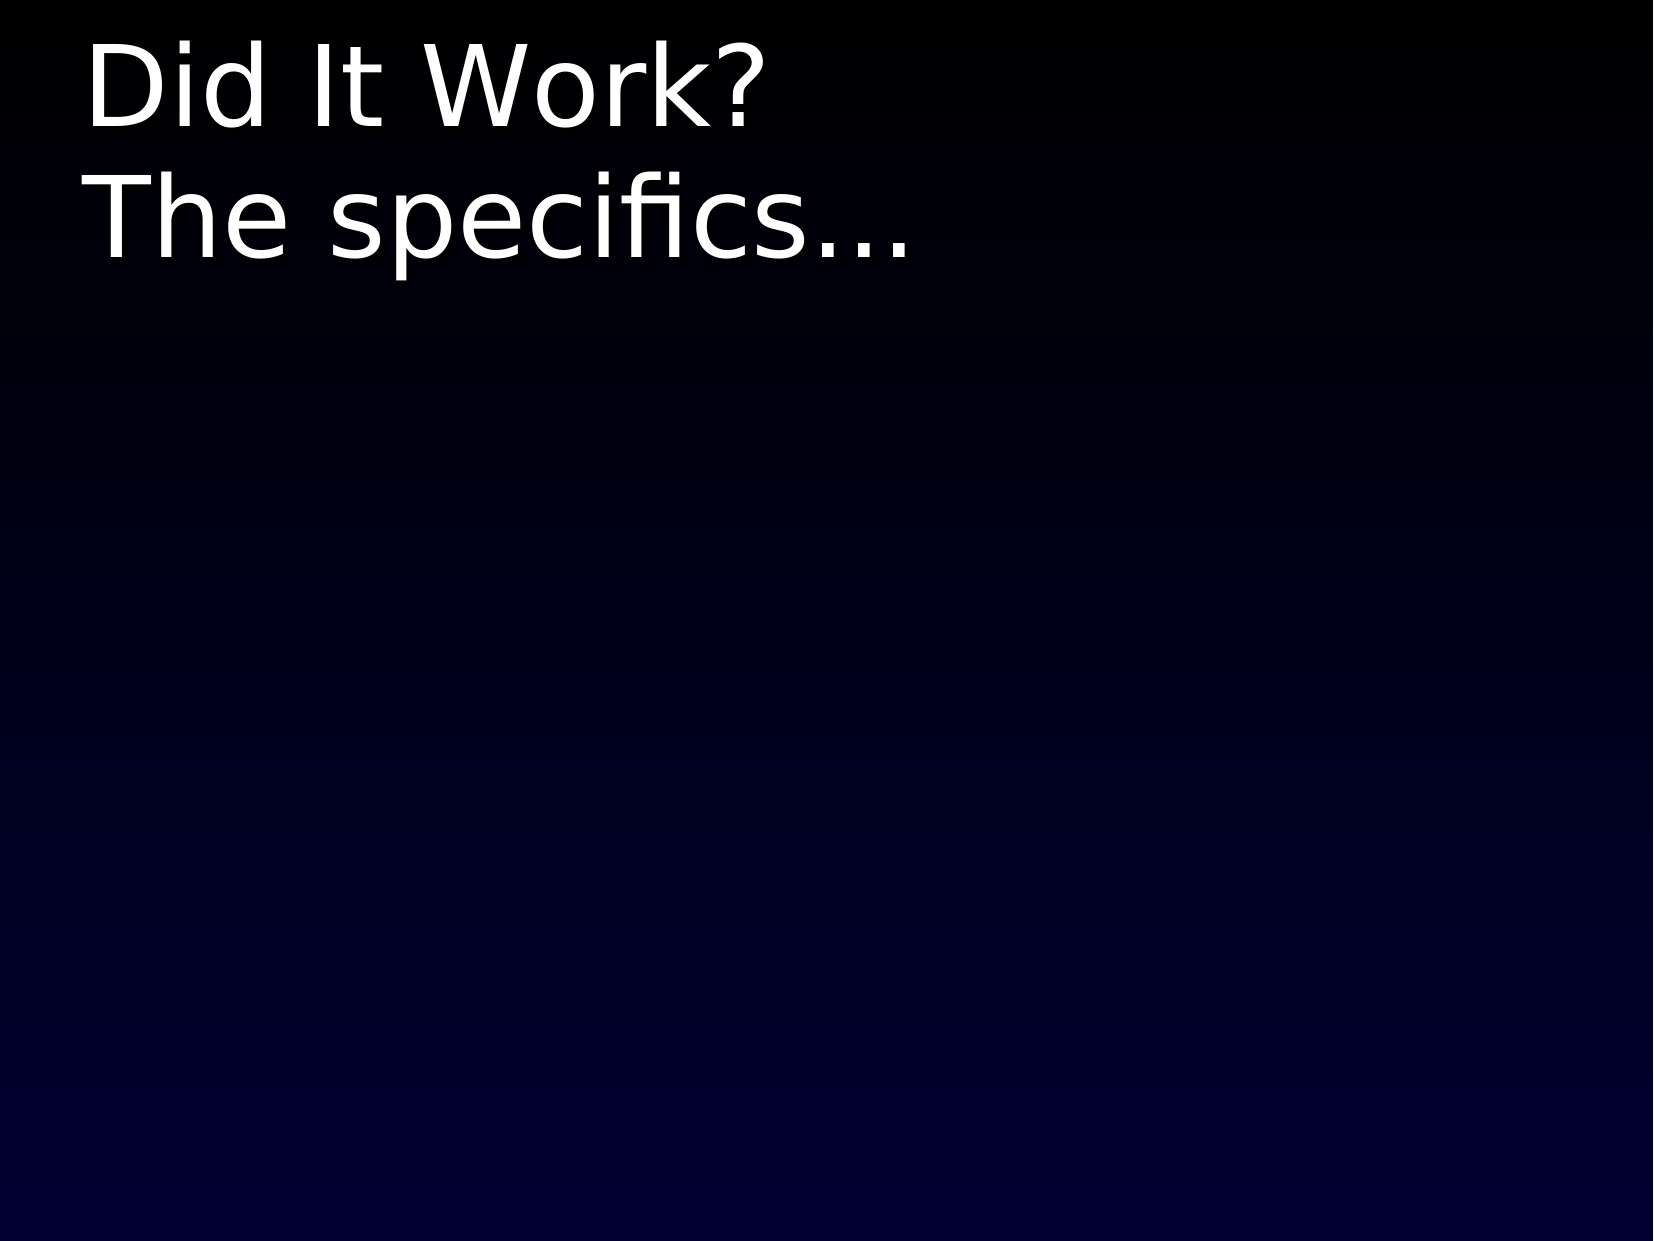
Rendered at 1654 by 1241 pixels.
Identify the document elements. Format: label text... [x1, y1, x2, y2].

title Did It Work? The specifics... [82, 21, 1571, 285]
